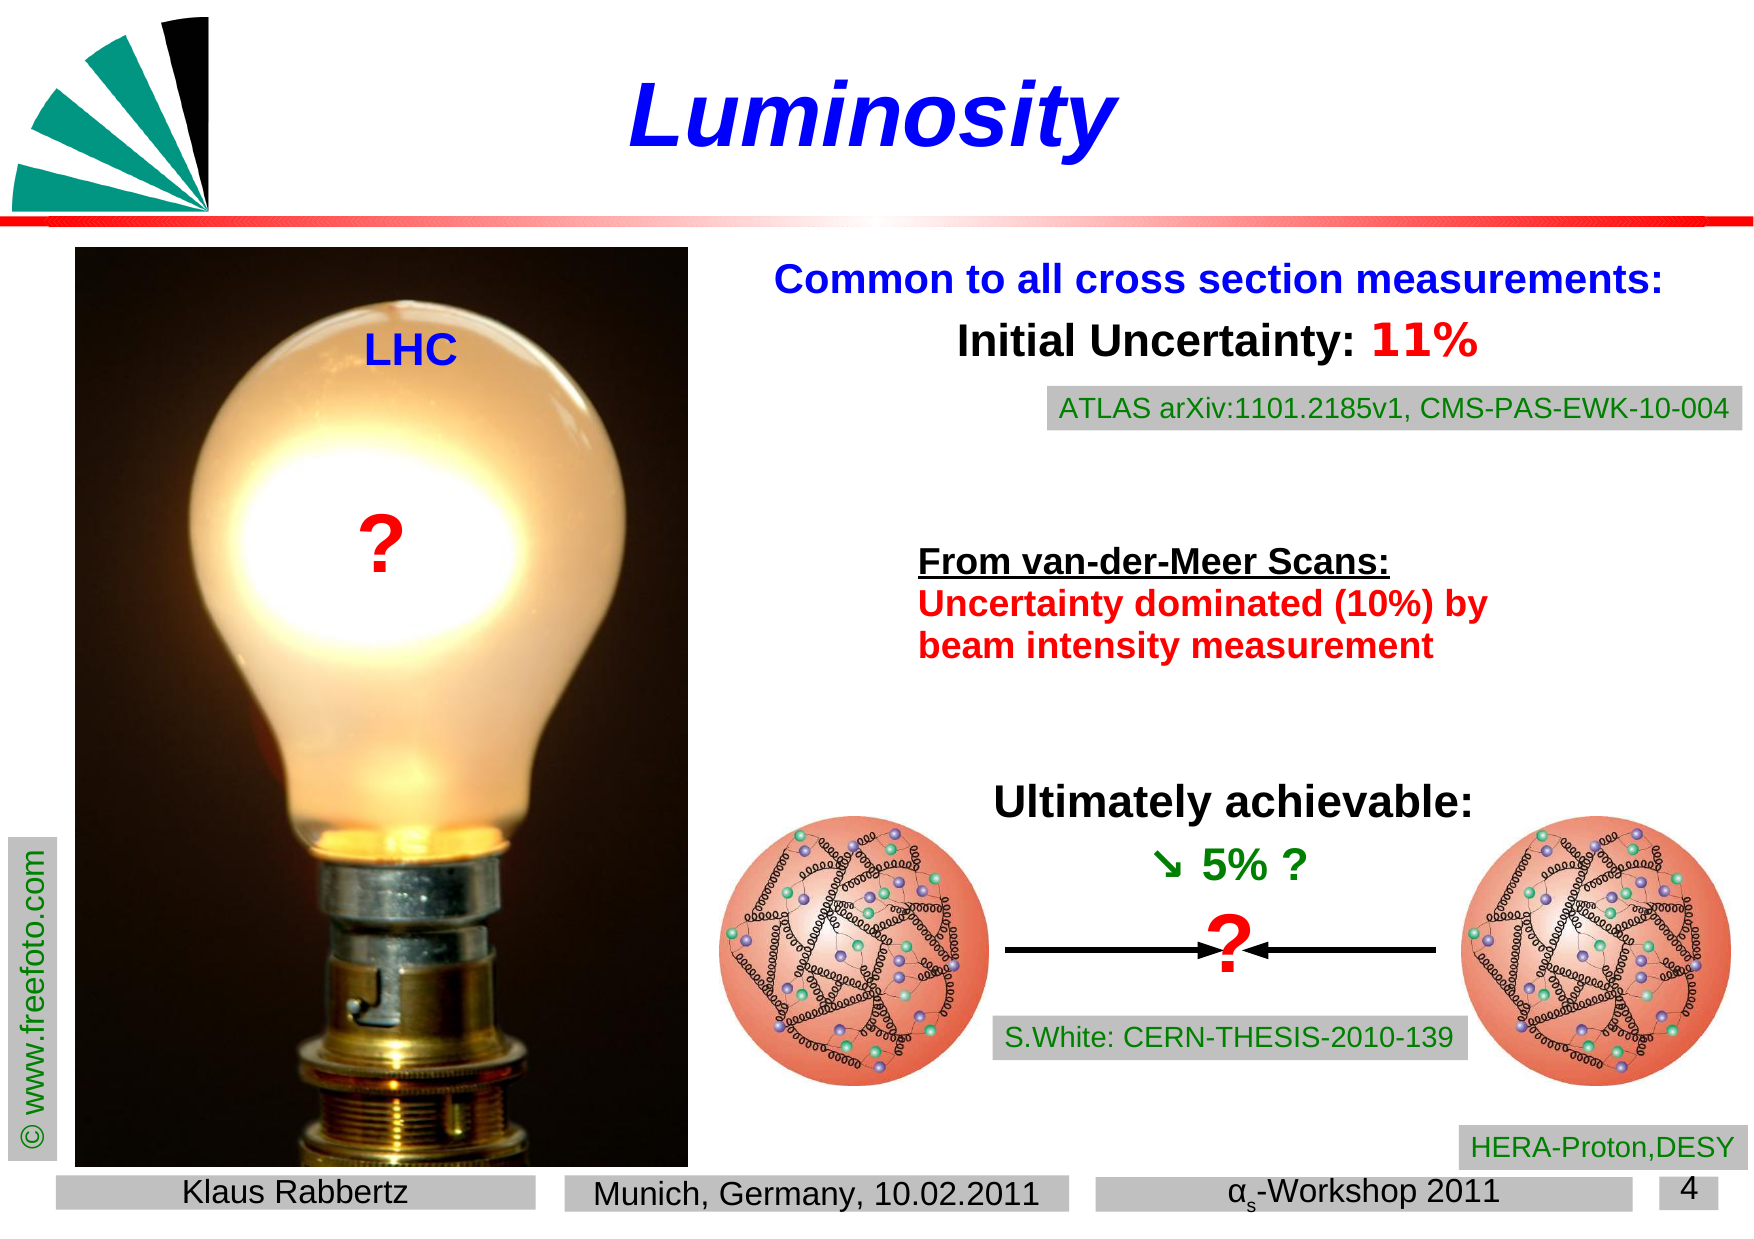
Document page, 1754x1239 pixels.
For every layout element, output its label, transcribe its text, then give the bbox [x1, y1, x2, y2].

text_box HERA-Proton,DESY [1458, 1125, 1748, 1170]
text_box LHC [351, 317, 470, 381]
text_box ↘ 5% ? [1135, 834, 1320, 898]
text_box ? [1192, 891, 1267, 997]
picture [12, 17, 209, 214]
text_box Ultimately achievable: [981, 770, 1486, 834]
picture [1461, 816, 1731, 1086]
picture [719, 816, 989, 1086]
text_box ? [344, 491, 419, 597]
title Luminosity [220, 16, 1525, 213]
text_box ATLAS arXiv:1101.2185v1, CMS-PAS-EWK-10-004 [1047, 385, 1743, 431]
text_box Initial Uncertainty: 11% [945, 309, 1491, 373]
text_box From van-der-Meer Scans: Uncertainty dominated (10%) by beam intensity measurement [906, 534, 1500, 673]
text_box S.White: CERN-THESIS-2010-139 [992, 1015, 1468, 1061]
text_box Common to all cross section measurements: [762, 250, 1677, 309]
picture [75, 247, 688, 1167]
text_box © www.freefoto.com [8, 837, 58, 1161]
